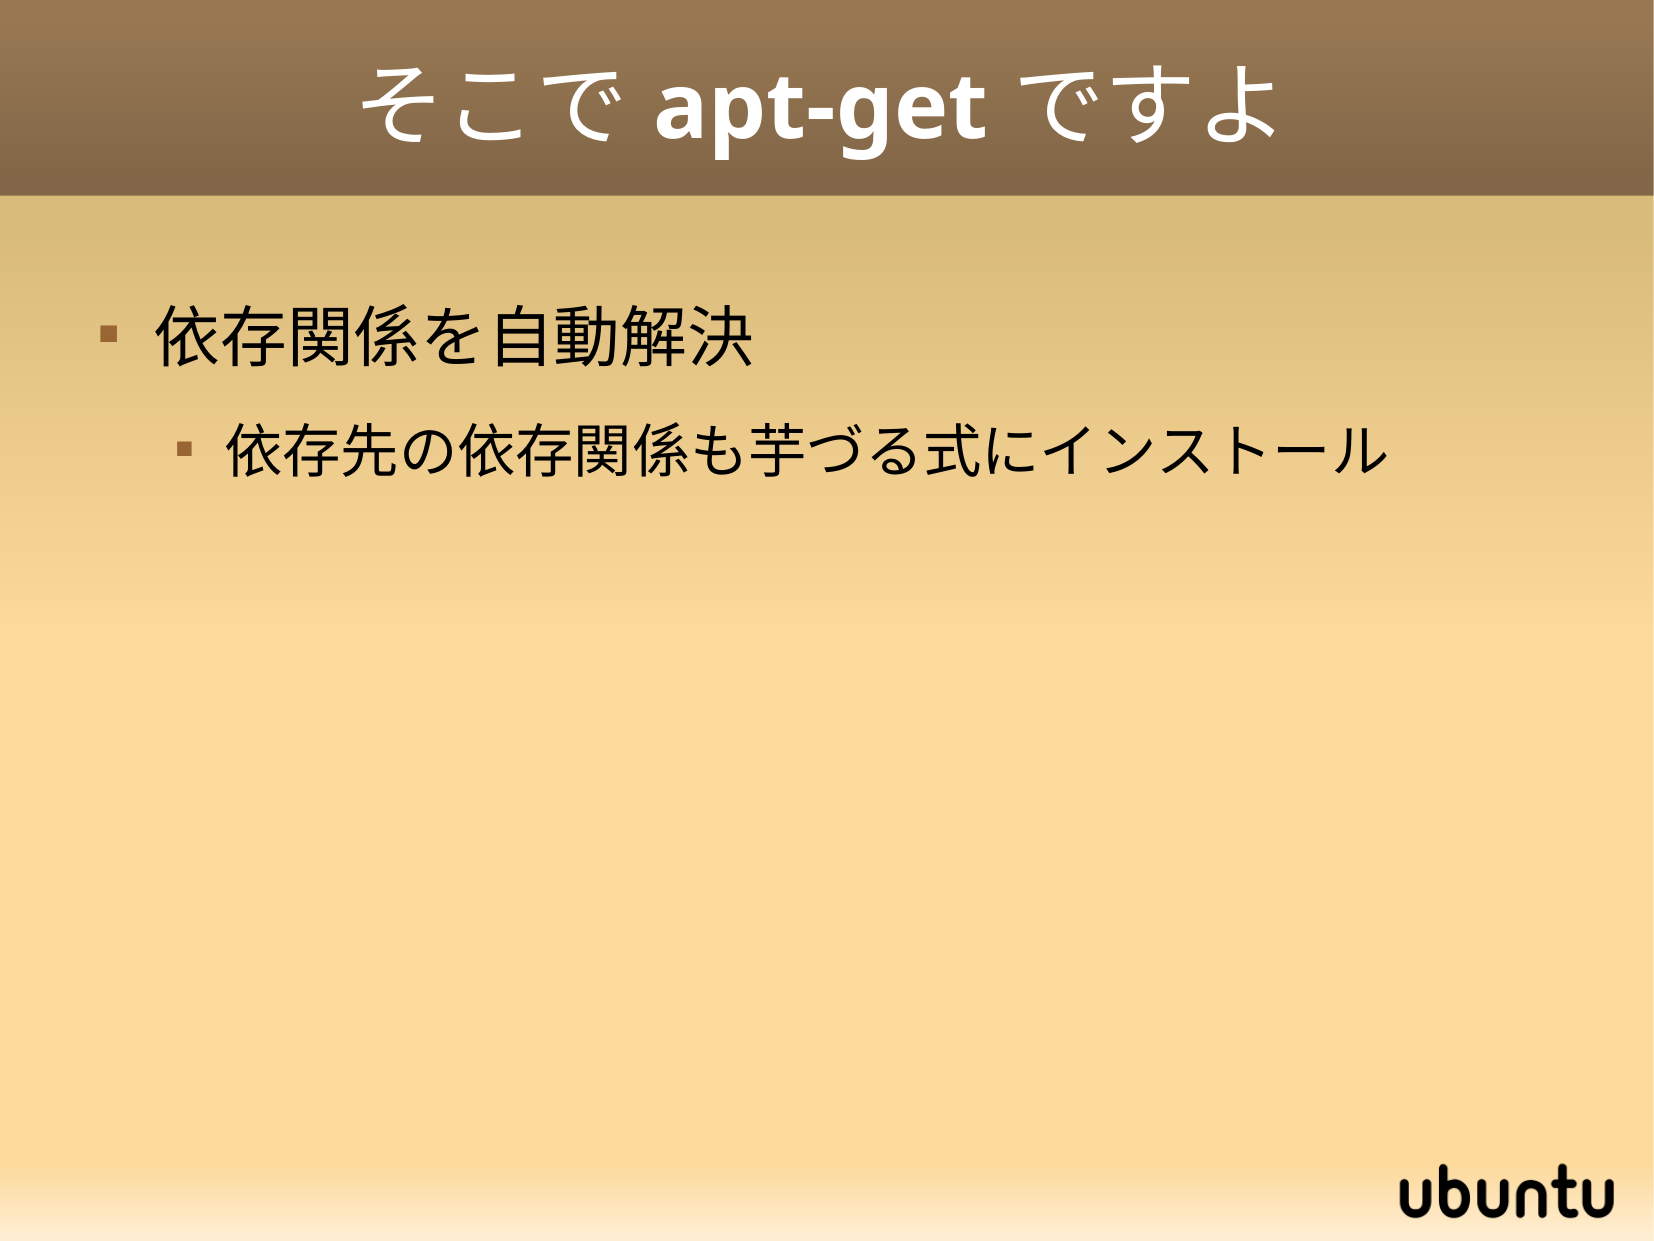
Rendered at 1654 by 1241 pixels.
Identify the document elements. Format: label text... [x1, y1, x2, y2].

title そこでapt-getですよ [76, 7, 1565, 200]
picture [0, 0, 1654, 1241]
list 依存関係を自動解決 依存先の依存関係も芋づる式にインストール [82, 290, 1571, 1094]
